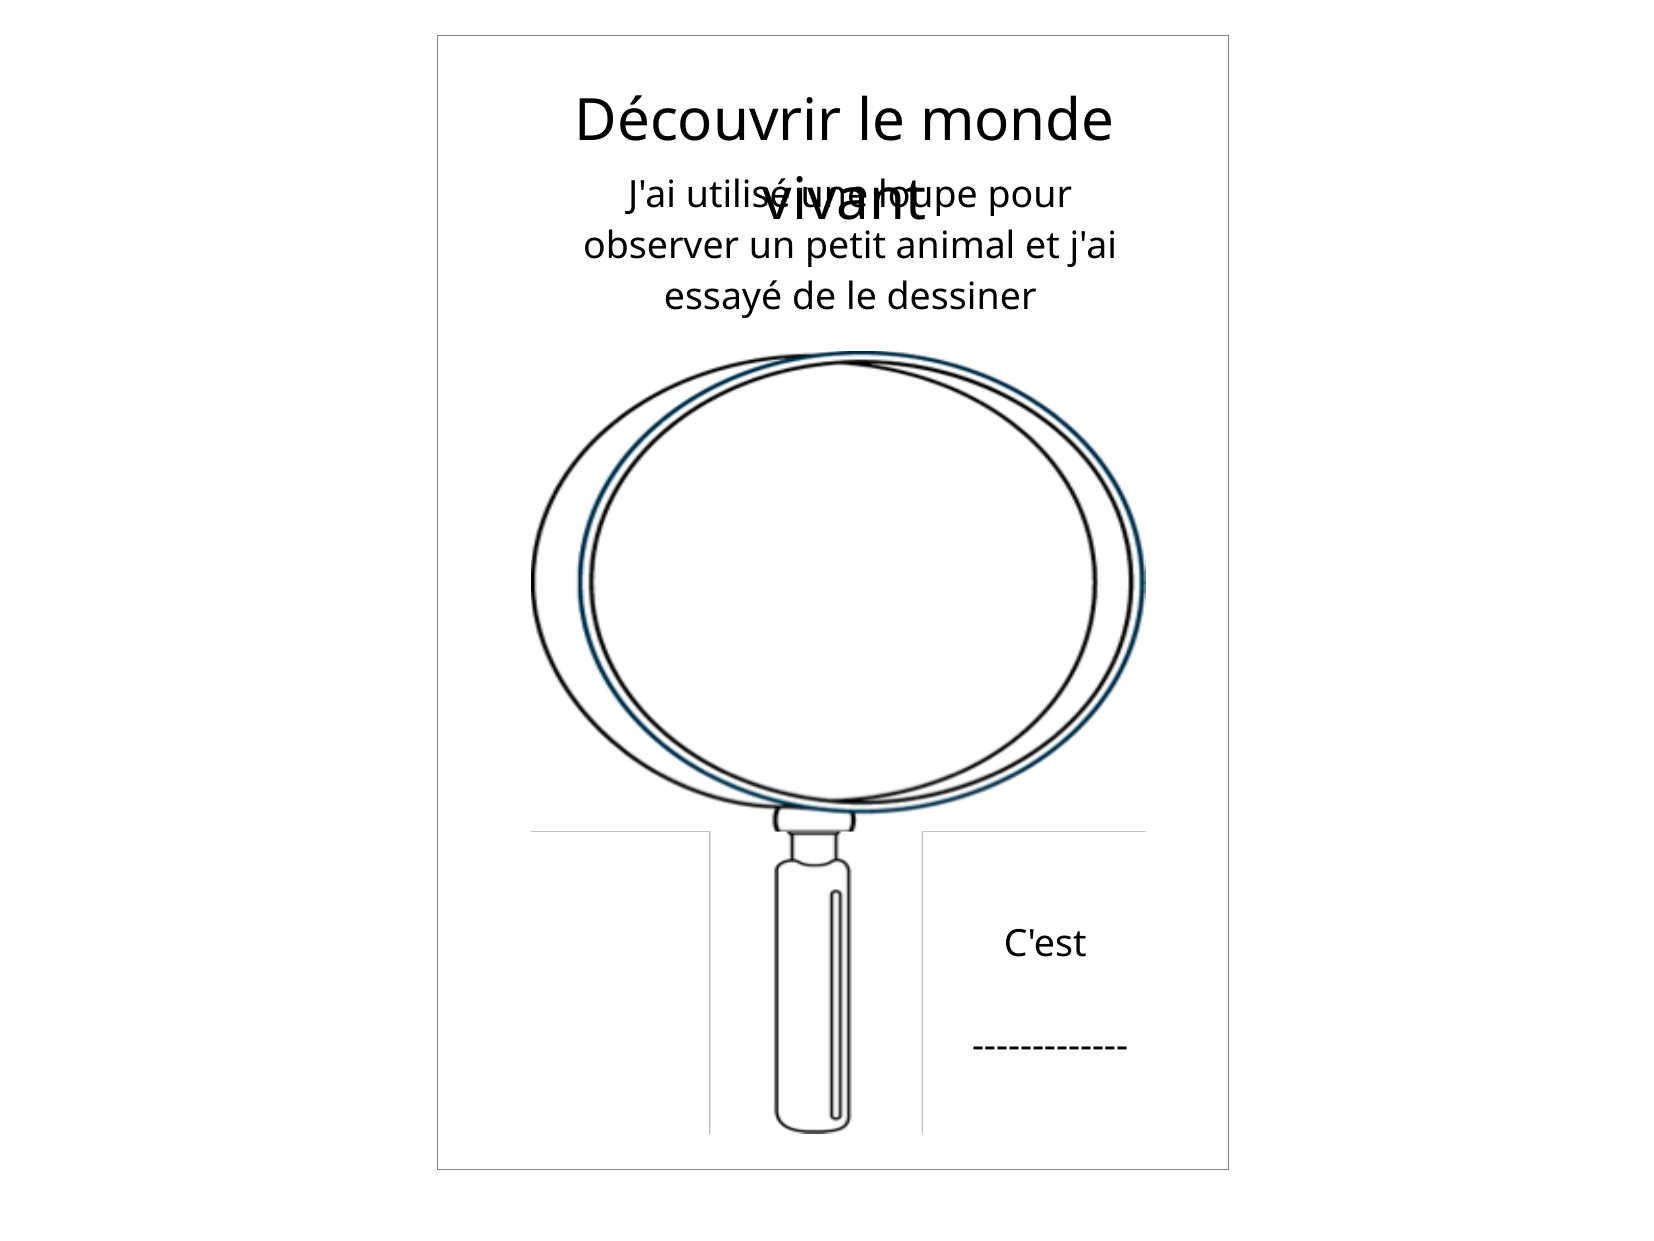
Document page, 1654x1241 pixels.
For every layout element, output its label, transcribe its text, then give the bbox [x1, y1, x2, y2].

text_box Découvrir le monde vivant [519, 70, 1170, 177]
picture [531, 351, 1146, 1134]
text_box C'est ------------- [909, 909, 1182, 1087]
text_box J'ai utilisé une loupe pour observer un petit animal et j'ai essayé de le dessiner [566, 159, 1134, 337]
